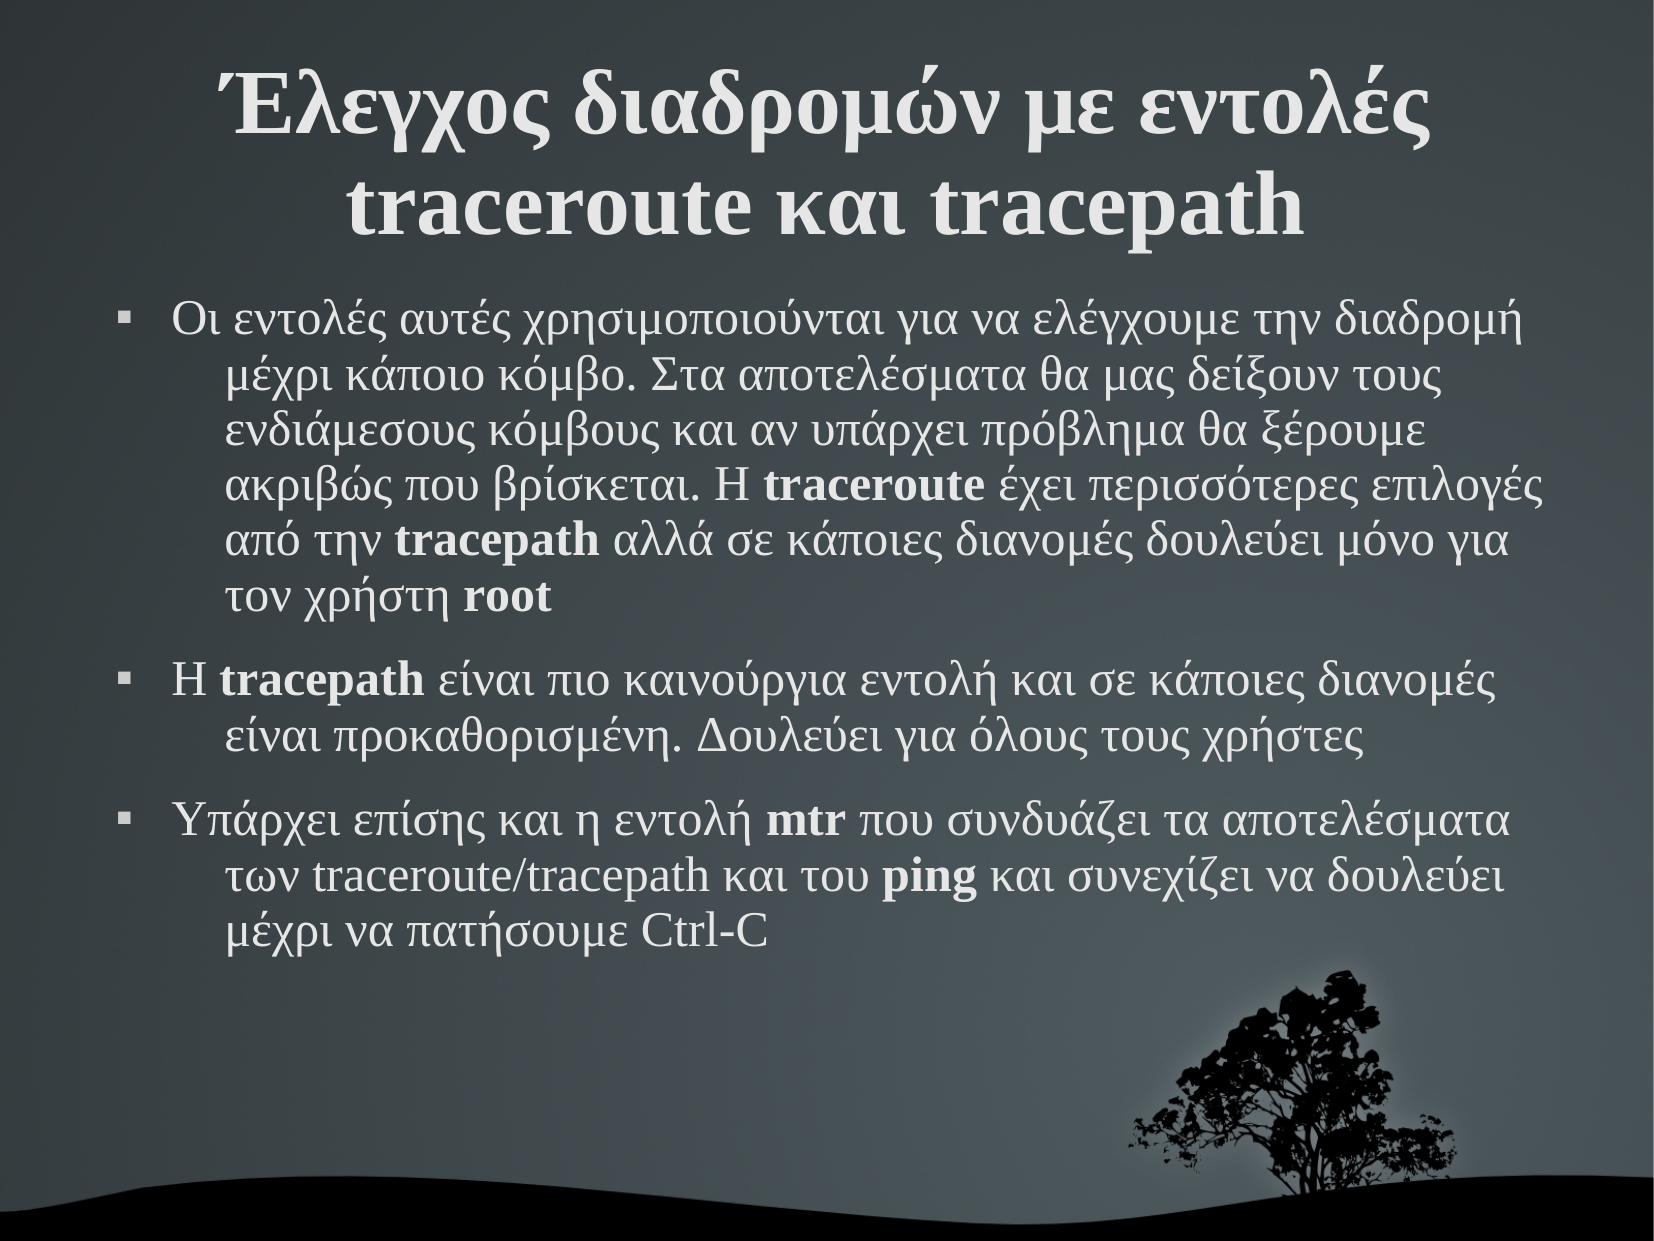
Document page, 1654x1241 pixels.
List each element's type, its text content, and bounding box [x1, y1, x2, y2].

list Οι εντολές αυτές χρησιμοποιούνται για να ελέγχουμε την διαδρομή μέχρι κάποιο κόμβο. Στα αποτελέσματα θα μας δείξουν τους ενδιάμεσους κόμβους και αν υπάρχει πρόβλημα θα ξέρουμε ακριβώς που βρίσκεται. Η traceroute έχει περισσότερες επιλογές από την tracepath αλλά σε κάποιες διανομές δουλεύει μόνο για τον χρήστη root H tracepath είναι πιο καινούργια εντολή και σε κάποιες διανομές είναι προκαθορισμένη. Δουλεύει για όλους τους χρήστες Υπάρχει επίσης και η εντολή mtr που συνδυάζει τα αποτελέσματα των traceroute/tracepath και του ping και συνεχίζει να δουλεύει μέχρι να πατήσουμε Ctrl-C [82, 290, 1571, 1134]
title Έλεγχος διαδρομών με εντολές traceroute και tracepath [82, 33, 1571, 273]
picture [0, 0, 1654, 1241]
